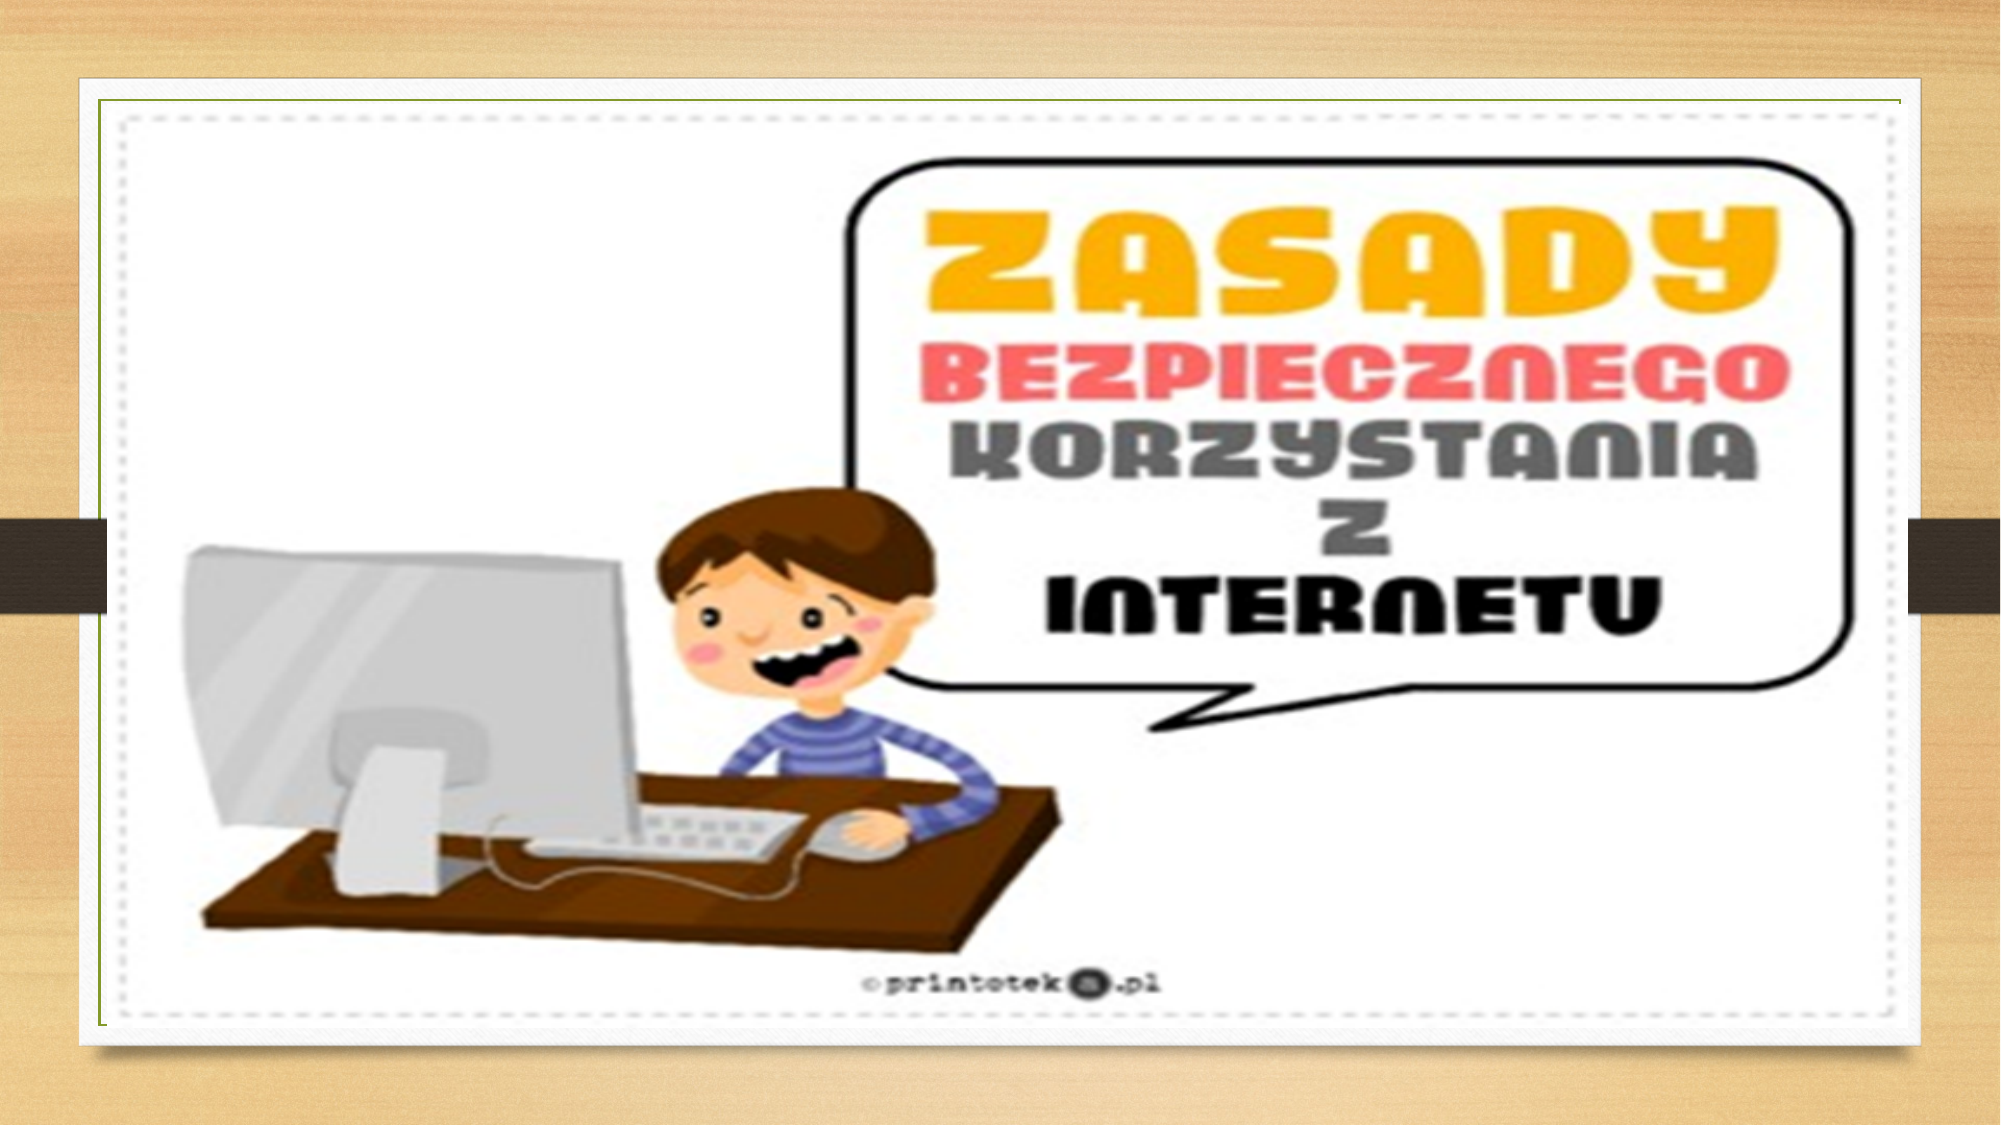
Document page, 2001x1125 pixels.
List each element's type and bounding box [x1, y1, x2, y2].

picture [107, 104, 1908, 1028]
